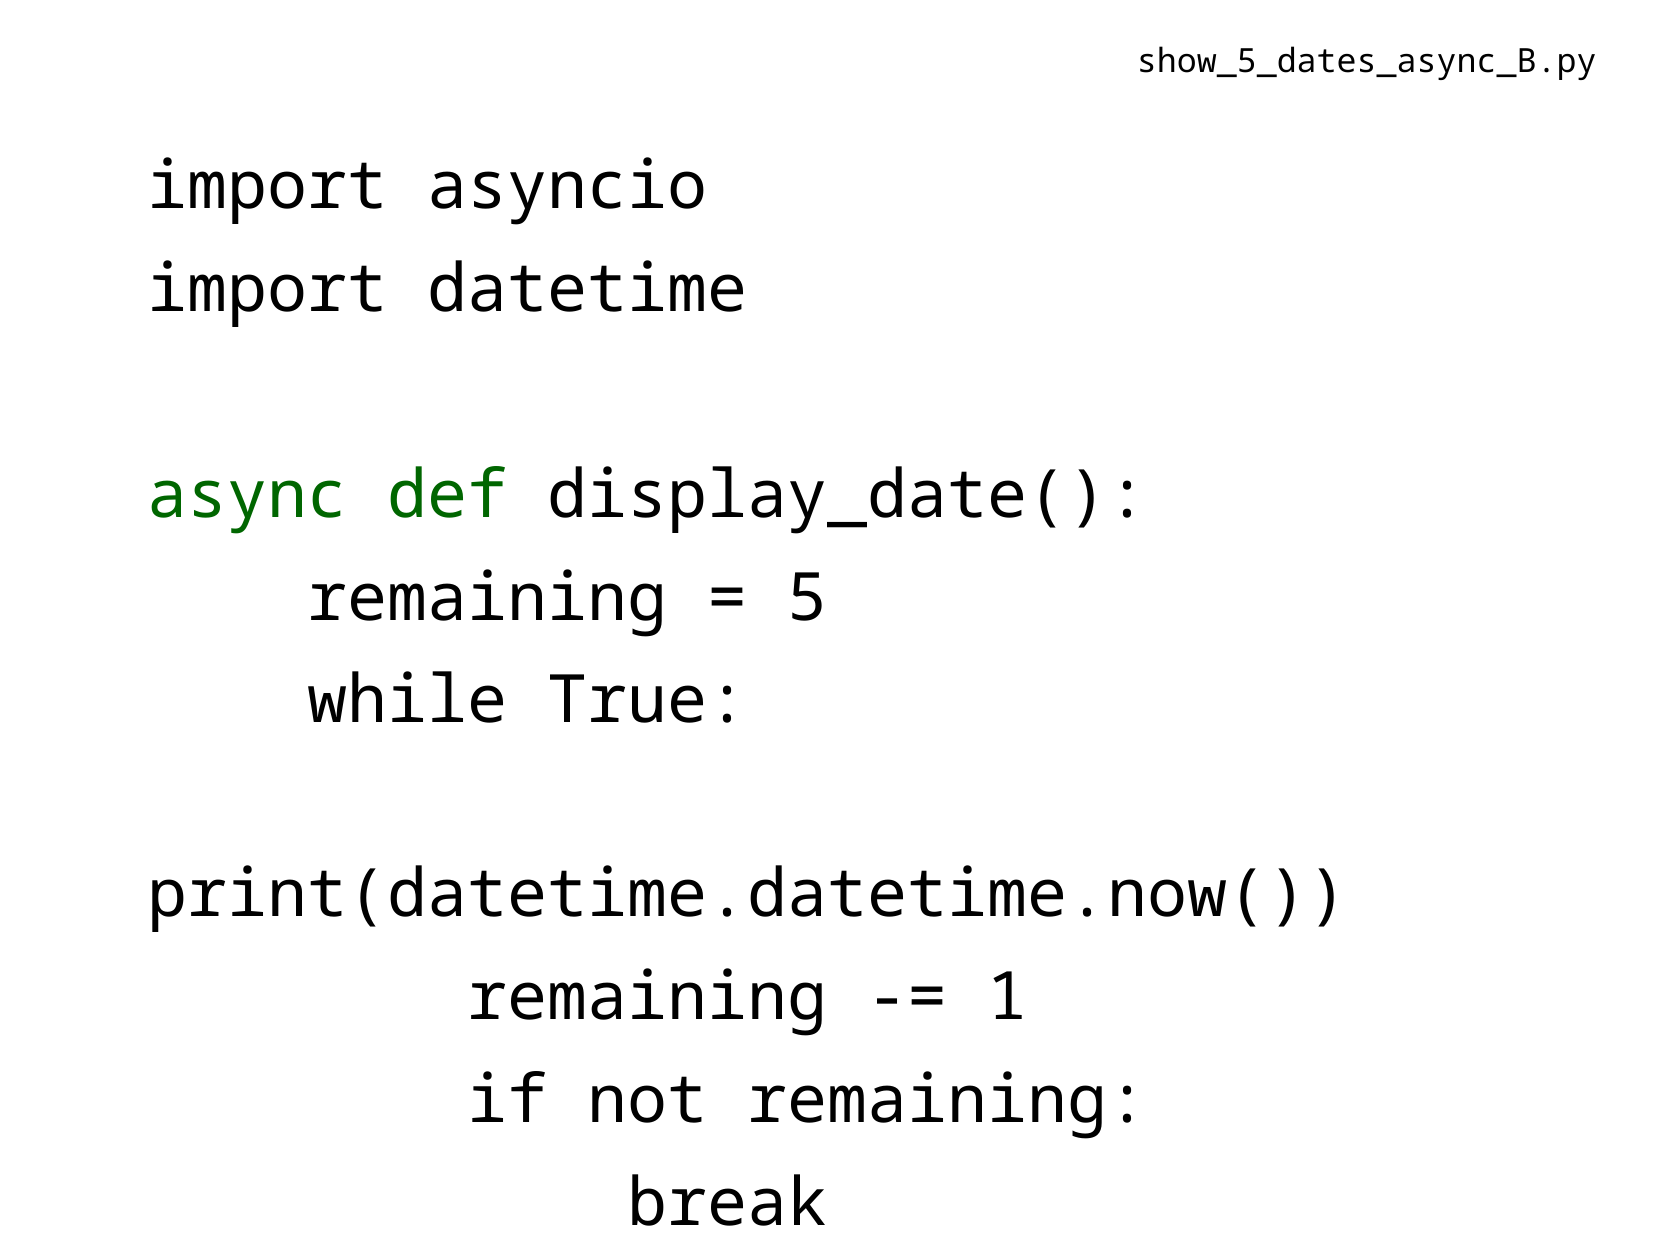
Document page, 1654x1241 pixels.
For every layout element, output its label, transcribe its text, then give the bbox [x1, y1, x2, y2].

text_box import asyncio import datetime async def display_date(): remaining = 5 while True: print(datetime.datetime.now()) remaining -= 1 if not remaining: break await asyncio.sleep(1) asyncio.run(display_date()) # Py >= 3.7 [132, 129, 1630, 1205]
text_box show_5_dates_async_B.py [1122, 29, 1633, 122]
